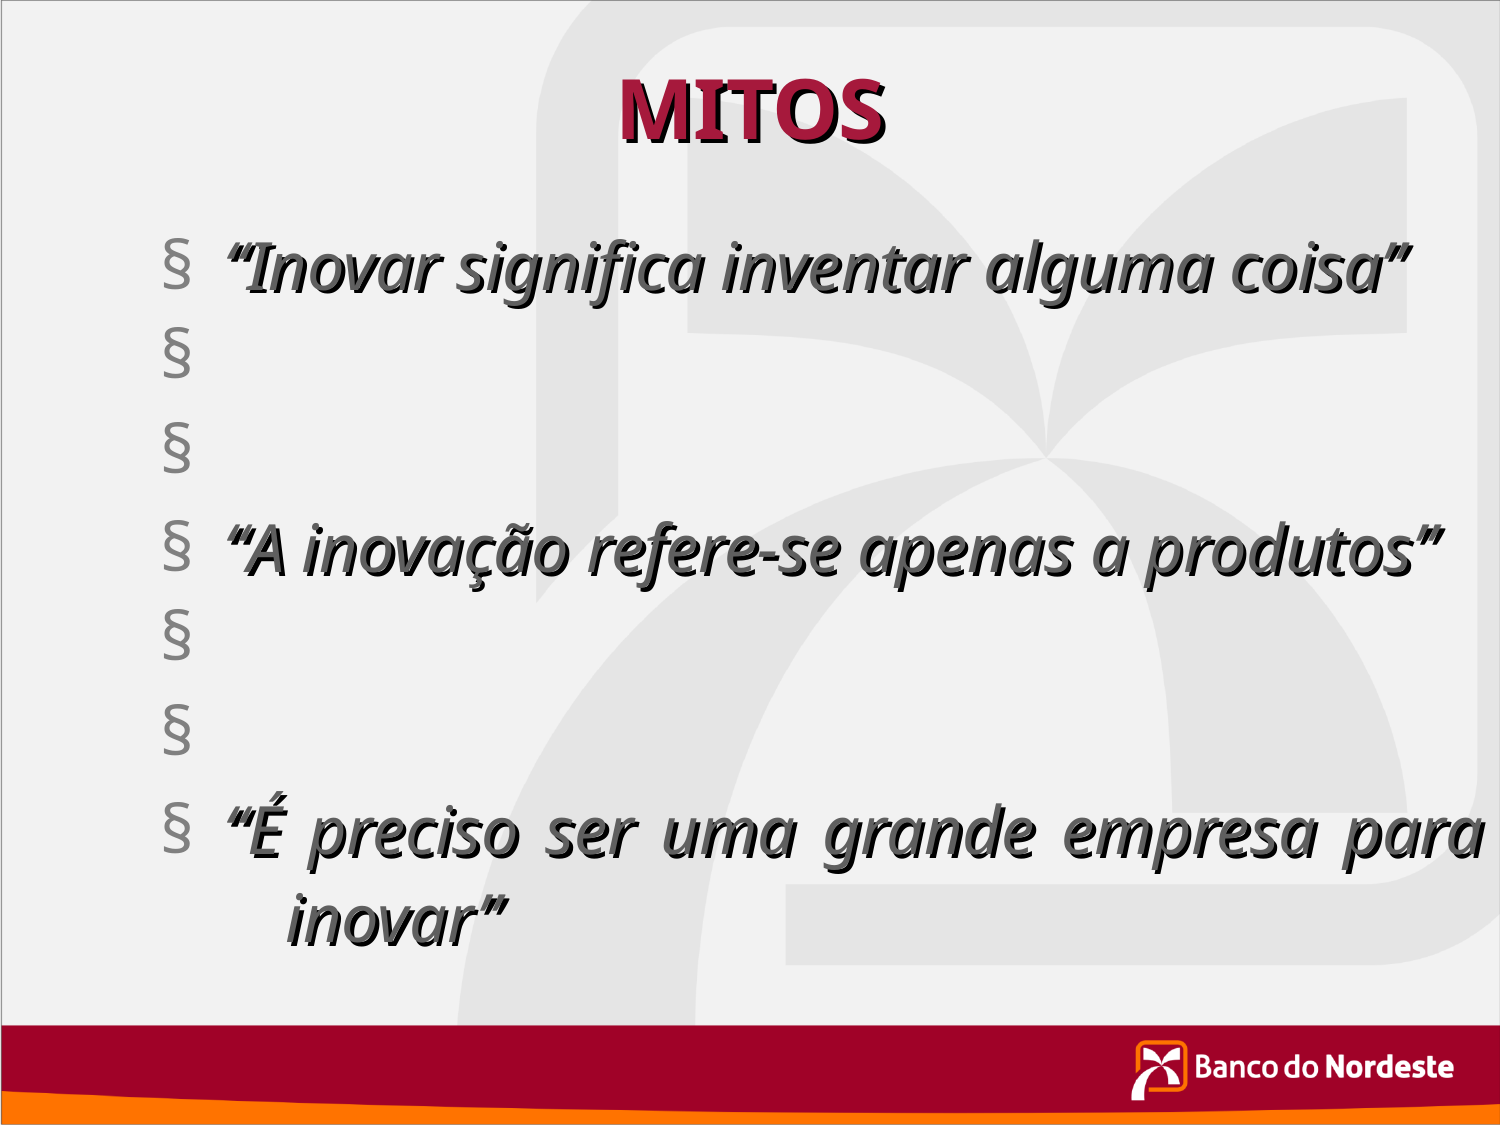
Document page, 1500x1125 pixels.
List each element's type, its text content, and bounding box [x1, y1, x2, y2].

text_box MITOS [0, 75, 1500, 161]
text_box “Inovar significa inventar alguma coisa” “A inovação refere-se apenas a produtos” “É preciso ser uma grande empresa para inovar” [0, 208, 1500, 951]
